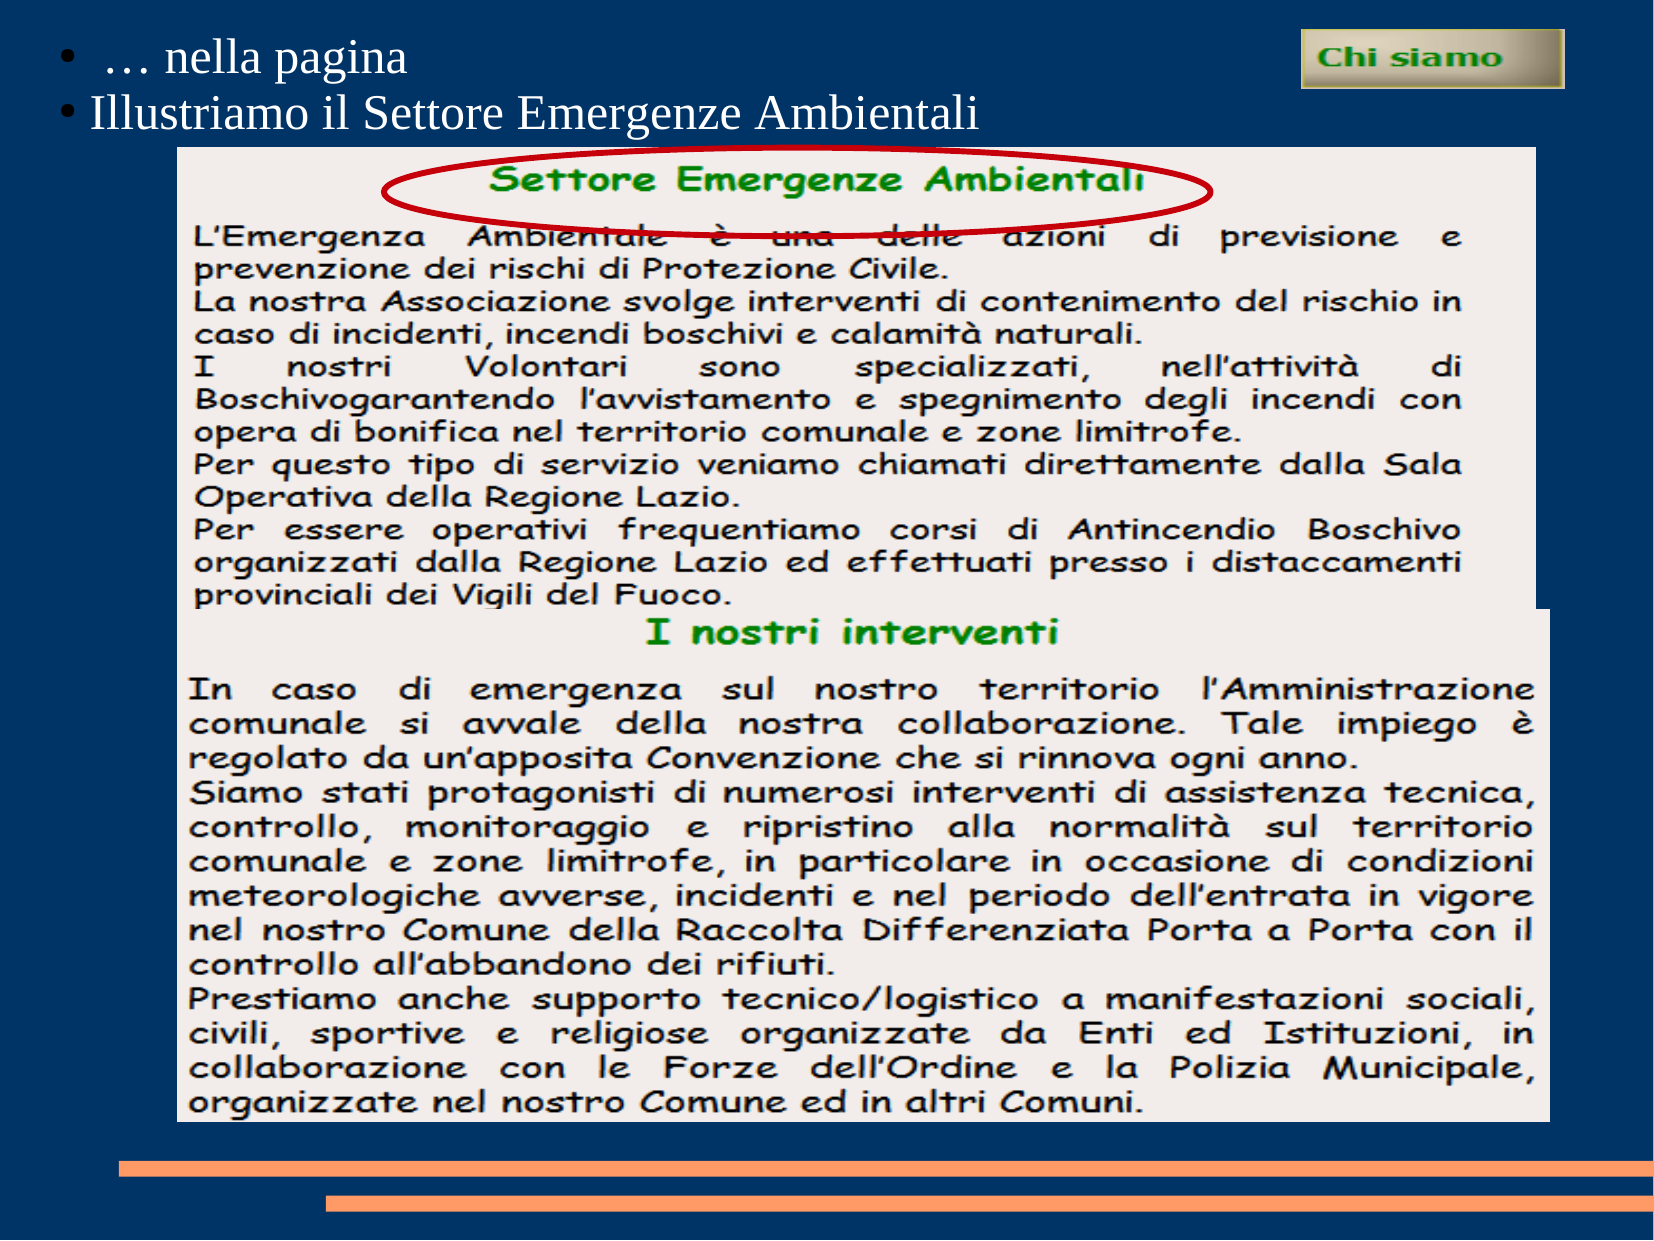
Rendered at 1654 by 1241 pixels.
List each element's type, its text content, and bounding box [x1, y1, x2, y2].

picture [177, 147, 1550, 1123]
picture [1301, 29, 1565, 89]
text_box … nella pagina Illustriamo il Settore Emergenze Ambientali [59, 29, 1300, 143]
picture [388, 151, 1207, 233]
